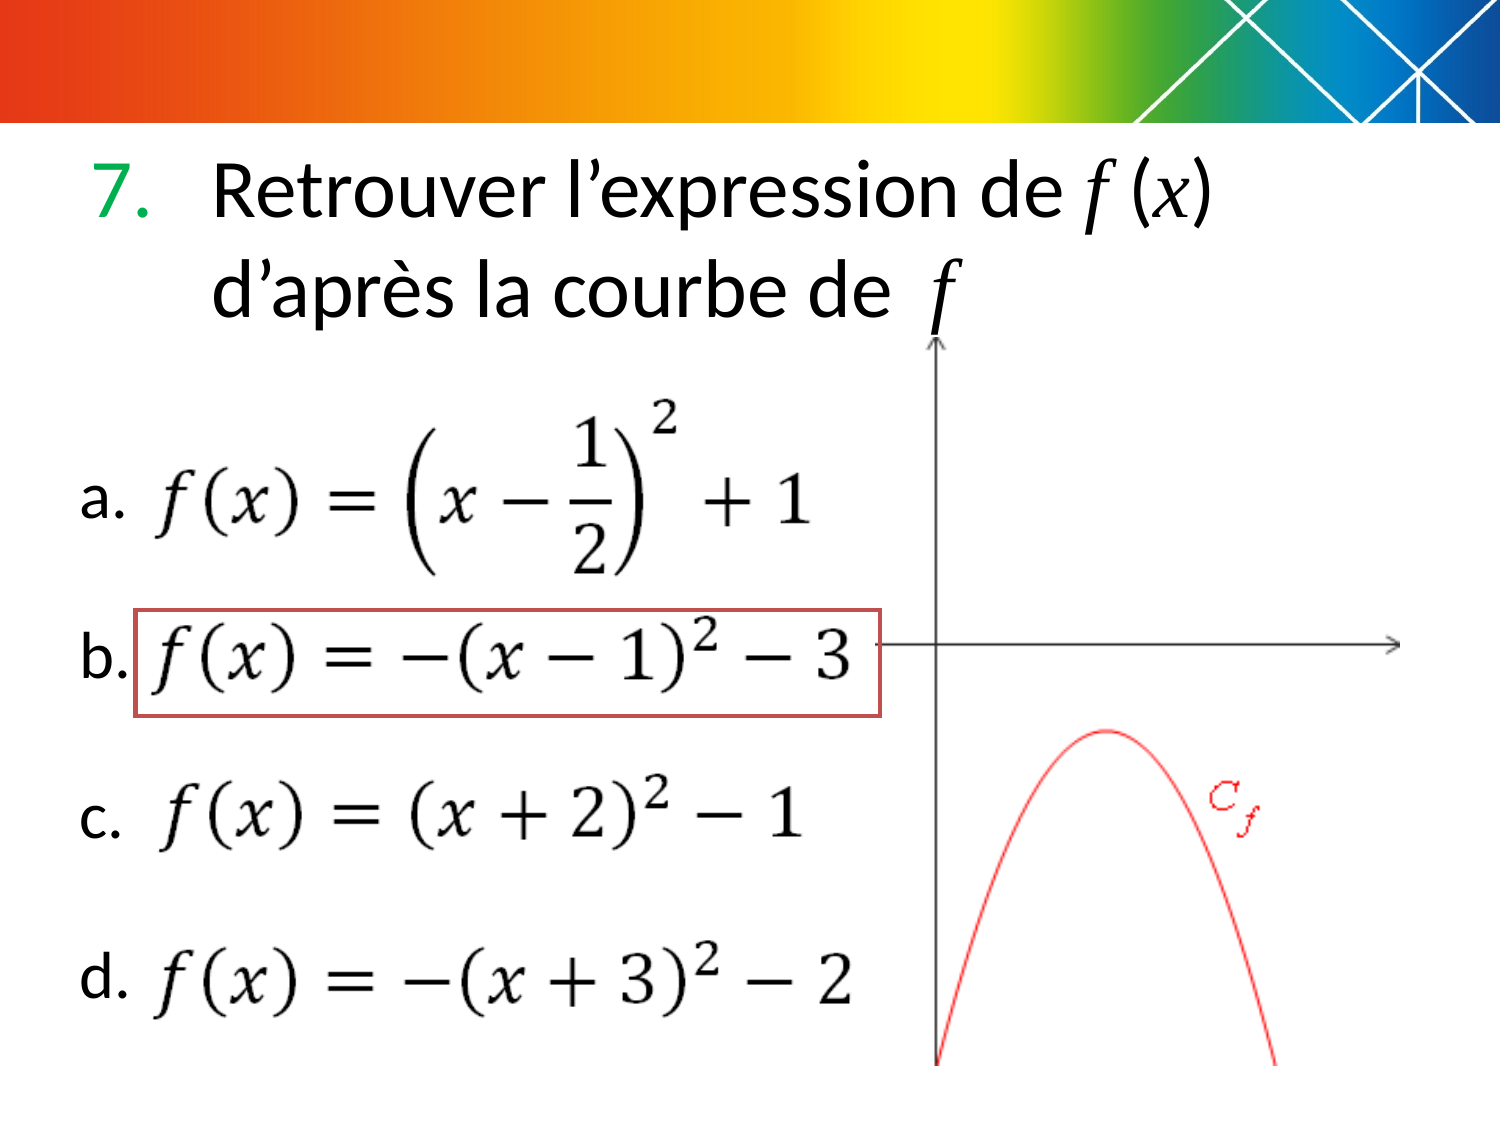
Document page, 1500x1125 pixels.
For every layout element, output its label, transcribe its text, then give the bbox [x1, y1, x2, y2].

title Retrouver l’expression de f (x) d’après la courbe de f [75, 126, 1426, 342]
text_box a. b. c. d. [64, 444, 773, 1020]
picture [1340, 0, 1500, 123]
picture [147, 612, 878, 714]
picture [0, 0, 1359, 123]
text_box a. b. c. d. [138, 612, 773, 714]
picture [135, 337, 1400, 1066]
